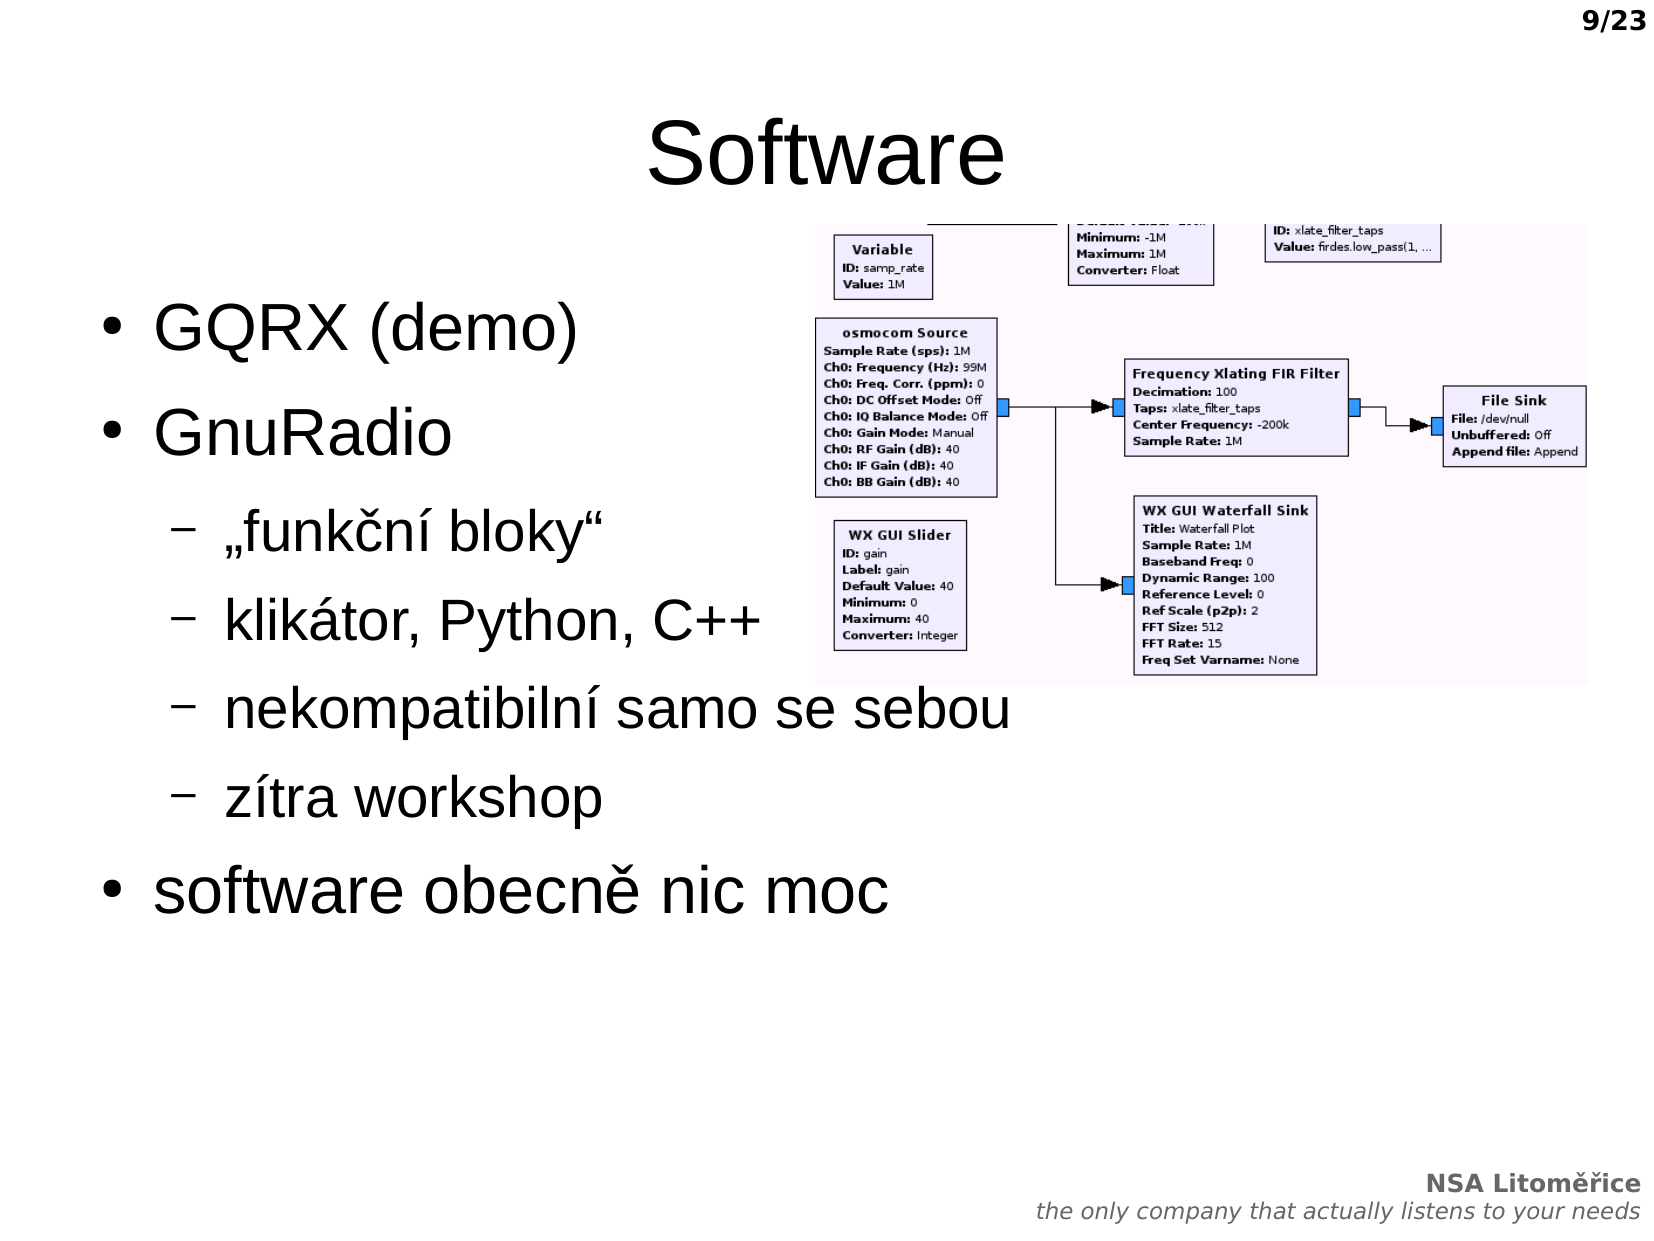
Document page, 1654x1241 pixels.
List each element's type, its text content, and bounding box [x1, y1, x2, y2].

title Software [82, 49, 1571, 257]
list GQRX (demo) GnuRadio „funkční bloky“ klikátor, Python, C++ nekompatibilní samo se sebou zítra workshop software obecně nic moc [82, 290, 1571, 1217]
picture [815, 224, 1588, 686]
